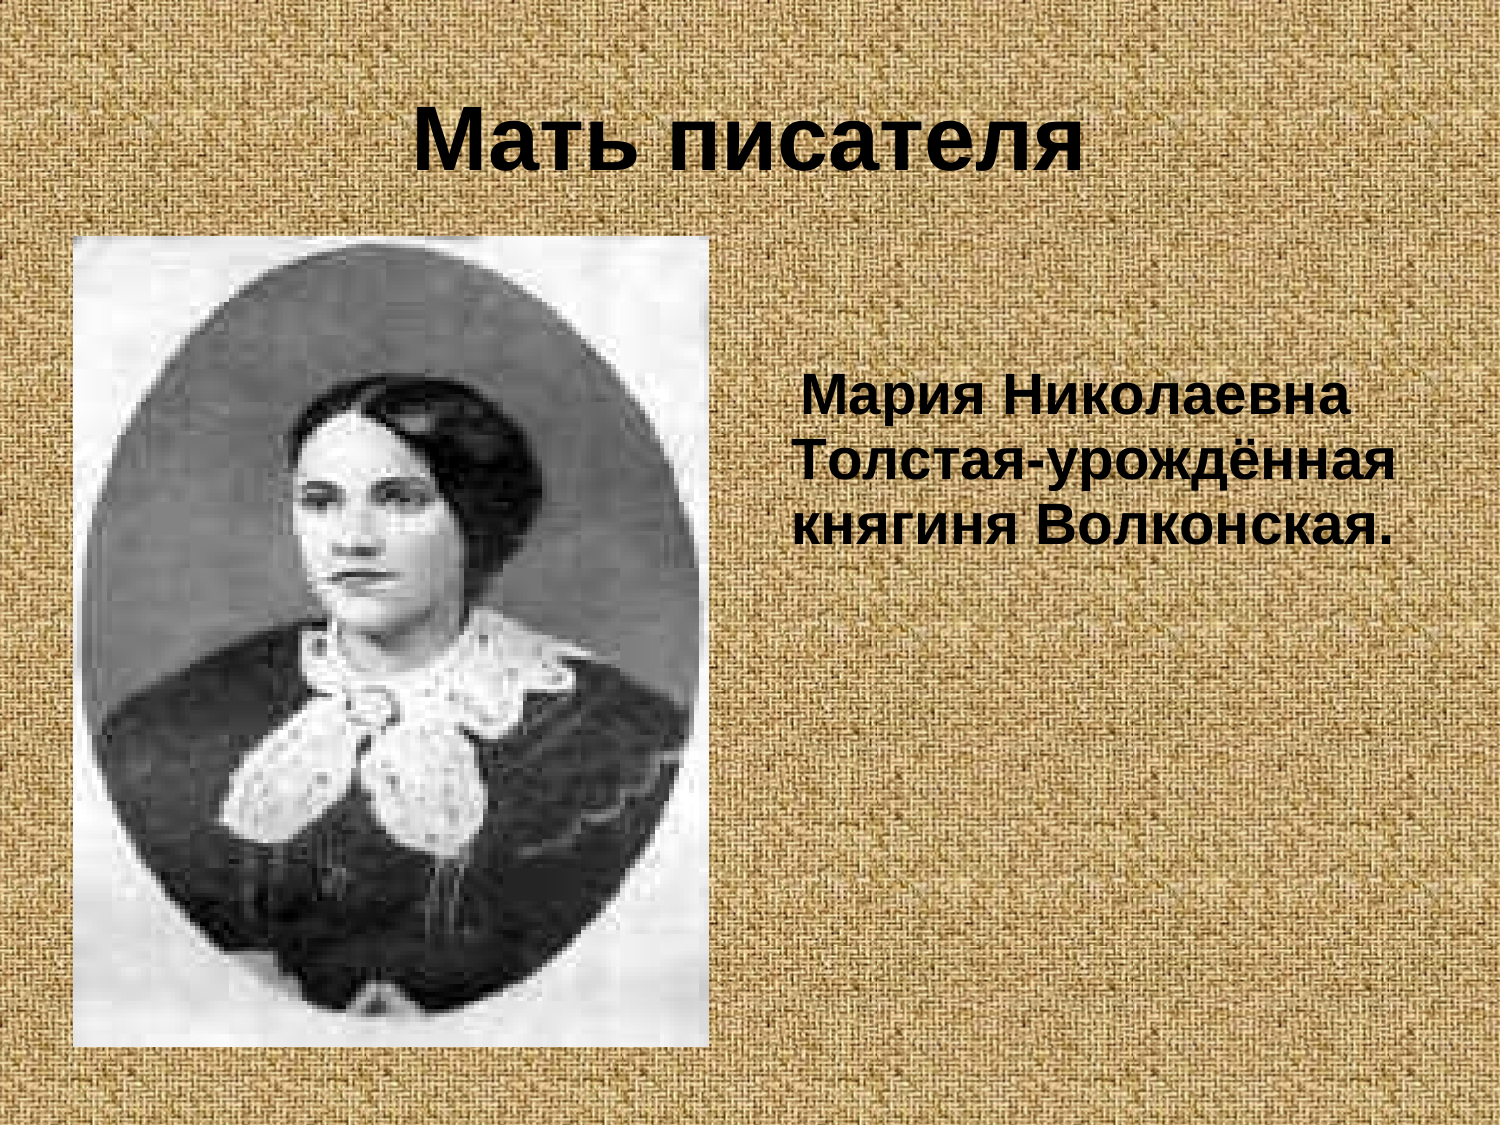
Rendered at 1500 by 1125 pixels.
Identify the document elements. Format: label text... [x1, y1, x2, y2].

list Мария Николаевна Толстая-урождённая княгиня Волконская. [720, 354, 1418, 1125]
text_box [73, 236, 709, 1047]
picture [0, 0, 1500, 1125]
title Мать писателя [75, 45, 1426, 233]
